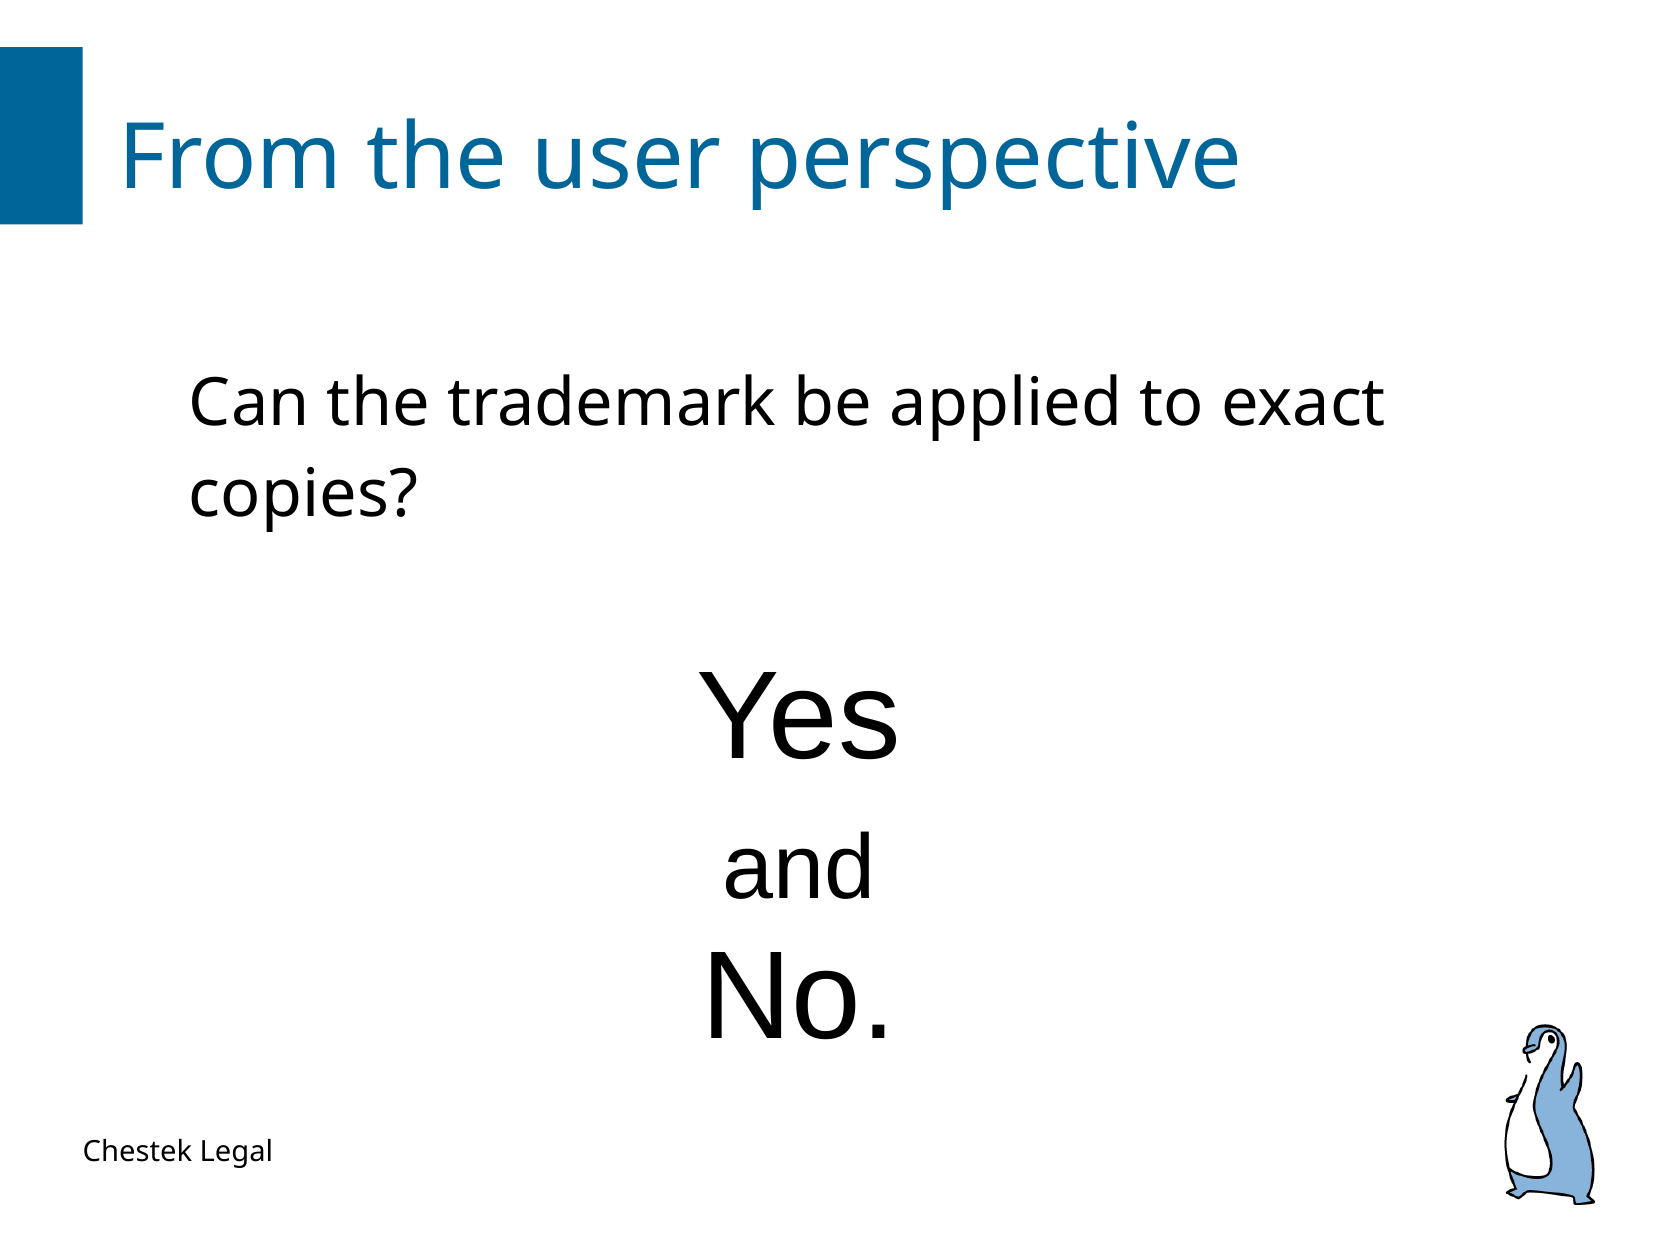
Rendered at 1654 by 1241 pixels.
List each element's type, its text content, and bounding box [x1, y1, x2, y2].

title From the user perspective [118, 99, 1571, 207]
text_box Yes and No. [682, 637, 972, 1073]
list Can the trademark be applied to exact copies? [118, 354, 1536, 1074]
picture [1497, 1024, 1595, 1205]
